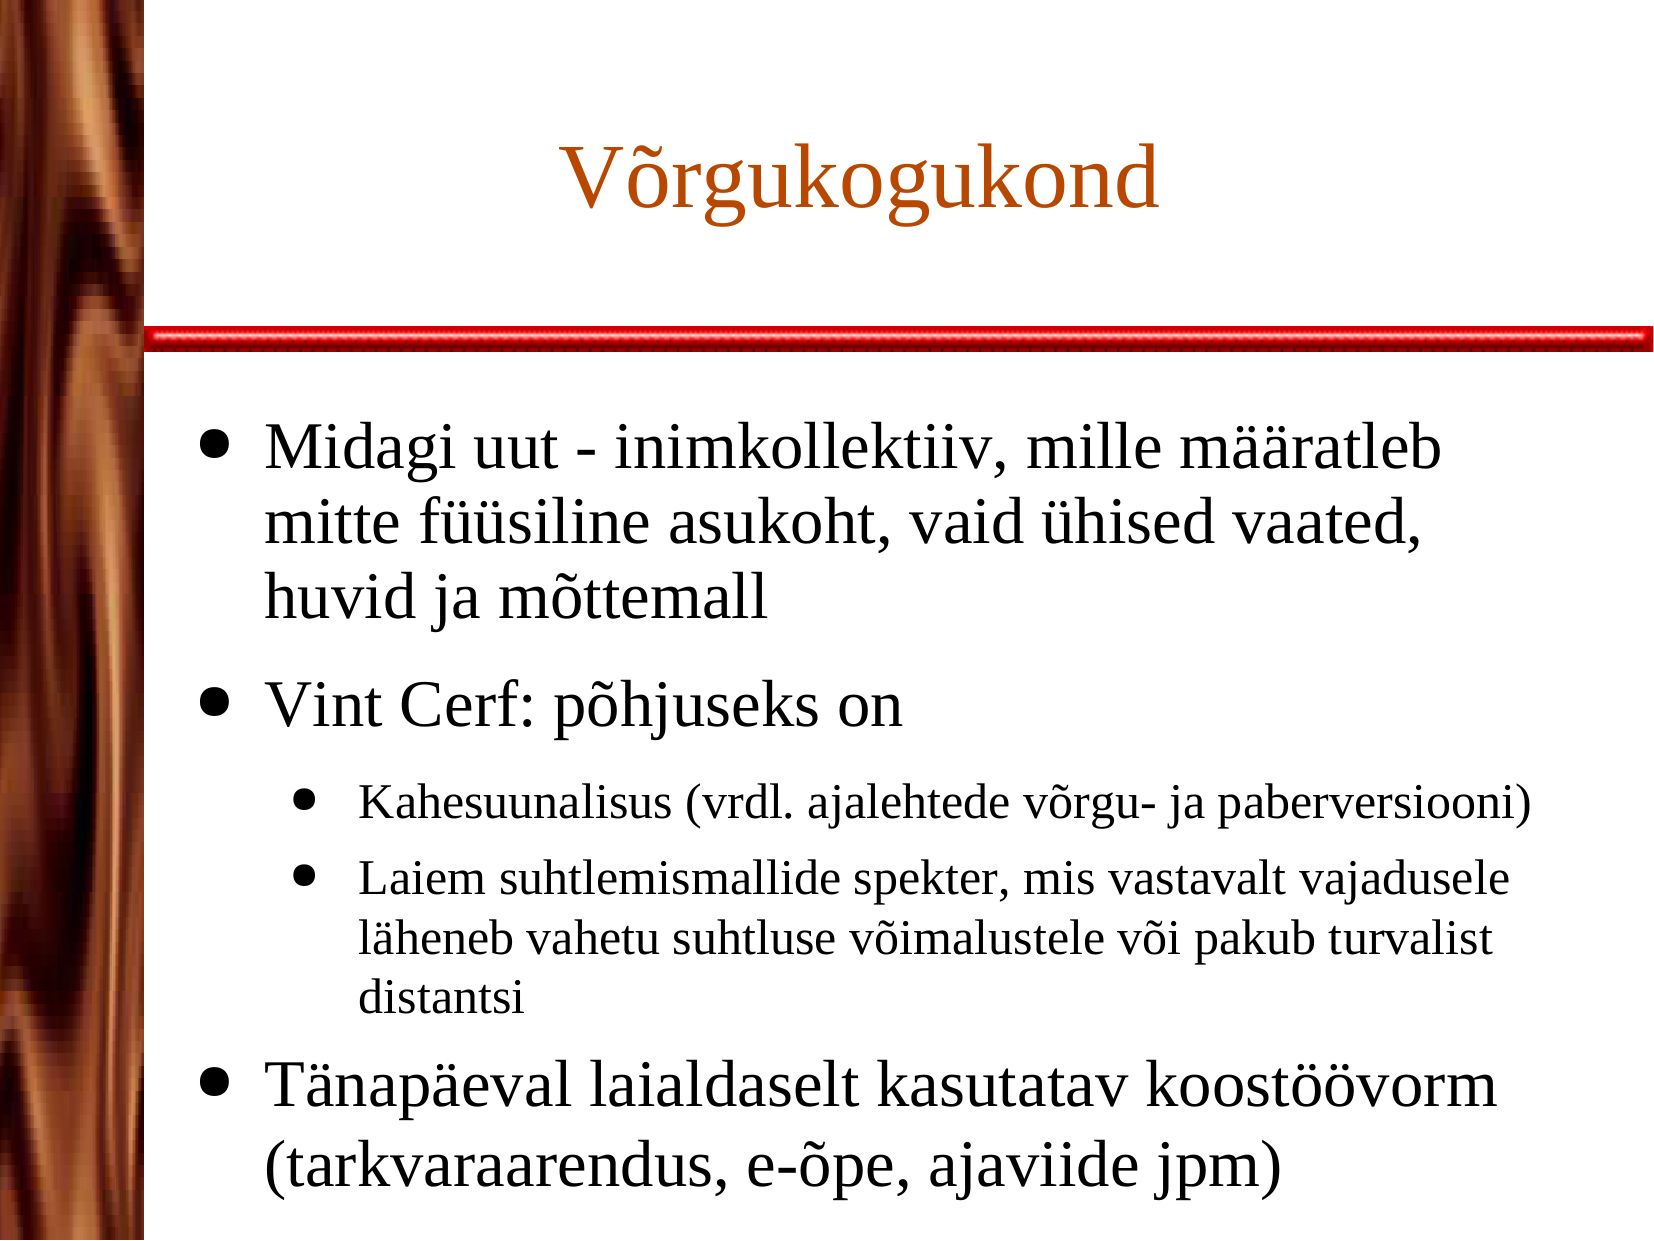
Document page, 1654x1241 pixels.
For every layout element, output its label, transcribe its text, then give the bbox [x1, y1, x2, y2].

picture [0, 0, 1654, 1240]
list Midagi uut - inimkollektiiv, mille määratleb mitte füüsiline asukoht, vaid ühised vaated, huvid ja mõttemall Vint Cerf: põhjuseks on Kahesuunalisus (vrdl. ajalehtede võrgu- ja paberversiooni) Laiem suhtlemismallide spekter, mis vastavalt vajadusele läheneb vahetu suhtluse võimalustele või pakub turvalist distantsi Tänapäeval laialdaselt kasutatav koostöövorm (tarkvaraarendus, e-õpe, ajaviide jpm) [183, 408, 1595, 1201]
title Võrgukogukond [154, 72, 1567, 279]
